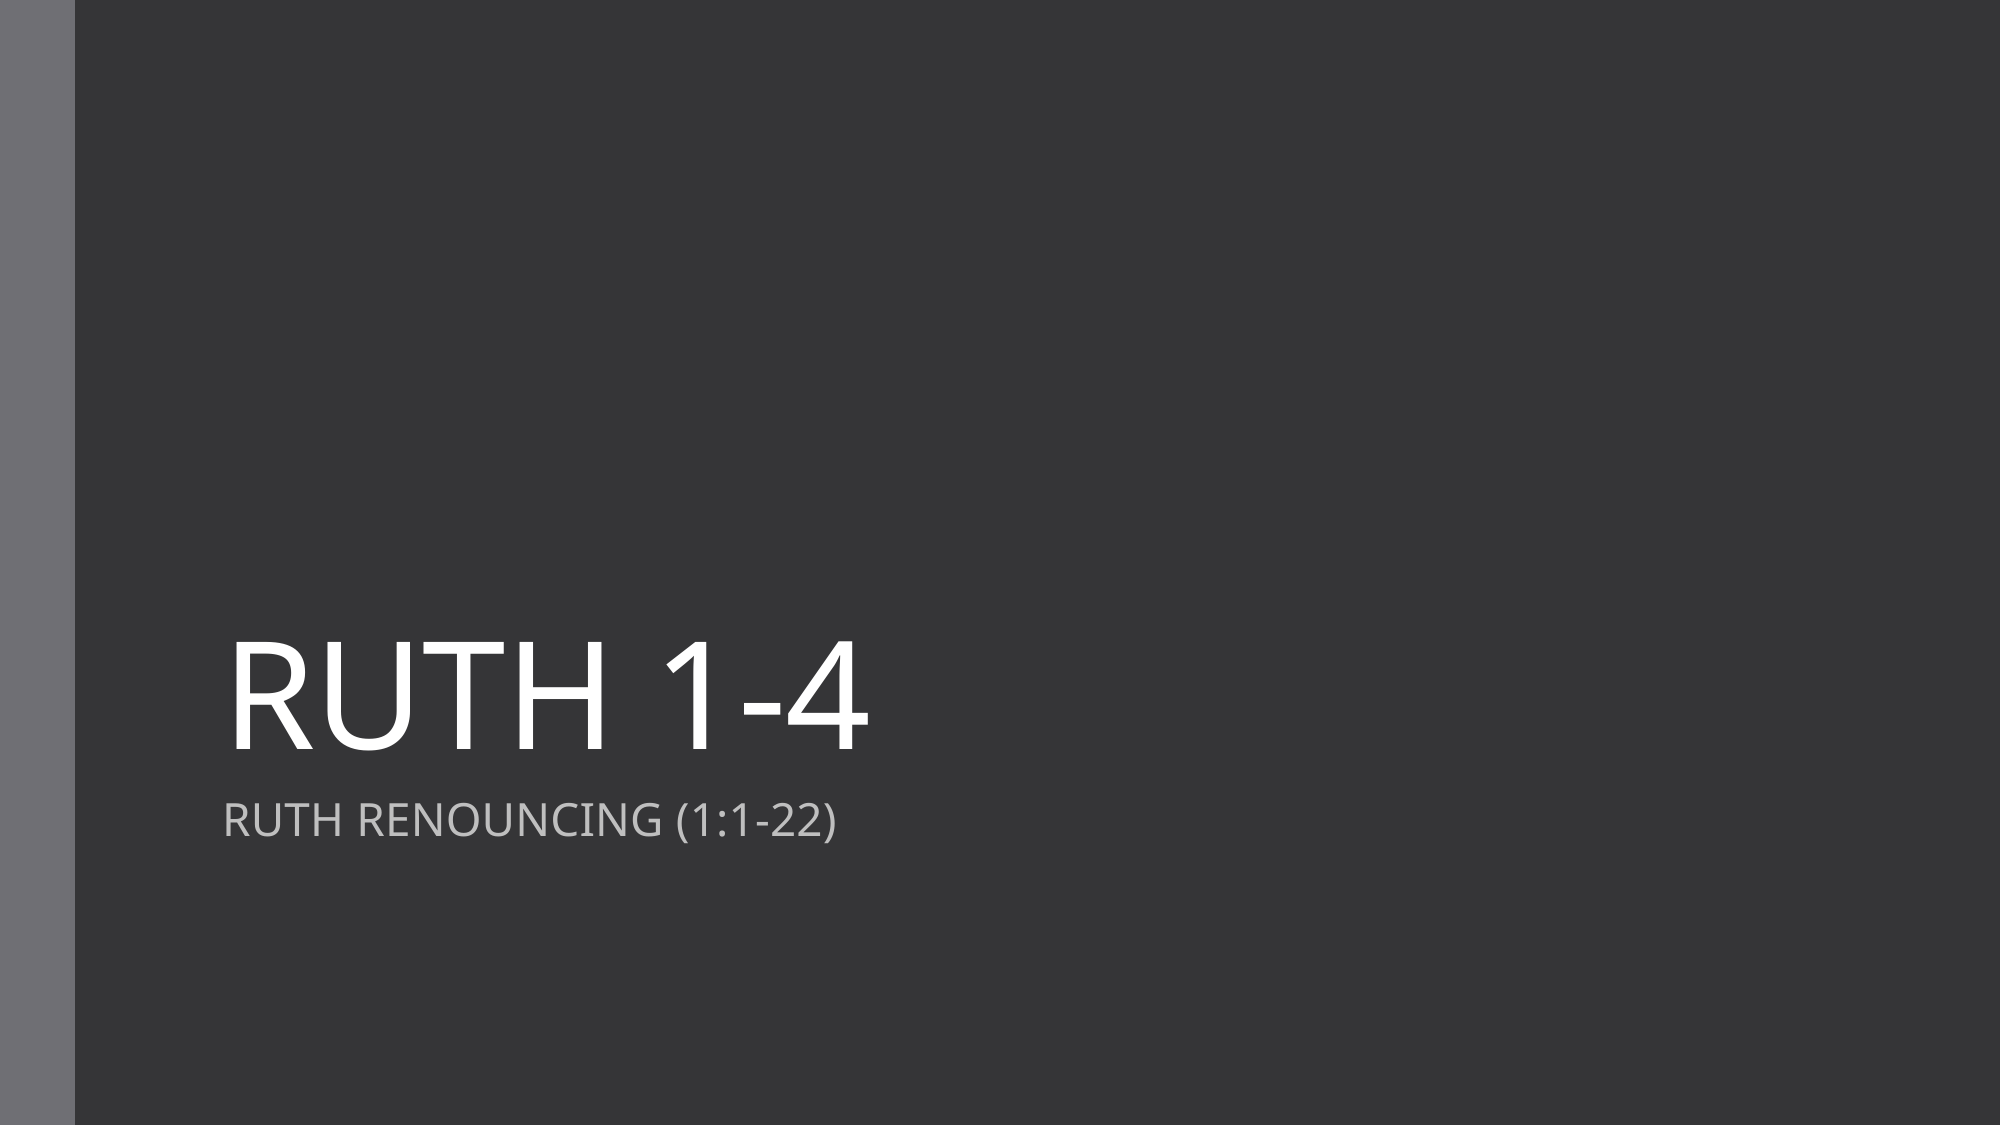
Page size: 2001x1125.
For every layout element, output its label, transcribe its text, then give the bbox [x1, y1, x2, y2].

subtitle RUTH RENOUNCING (1:1-22) [206, 787, 1752, 1066]
title RUTH 1-4 [206, 124, 1752, 787]
